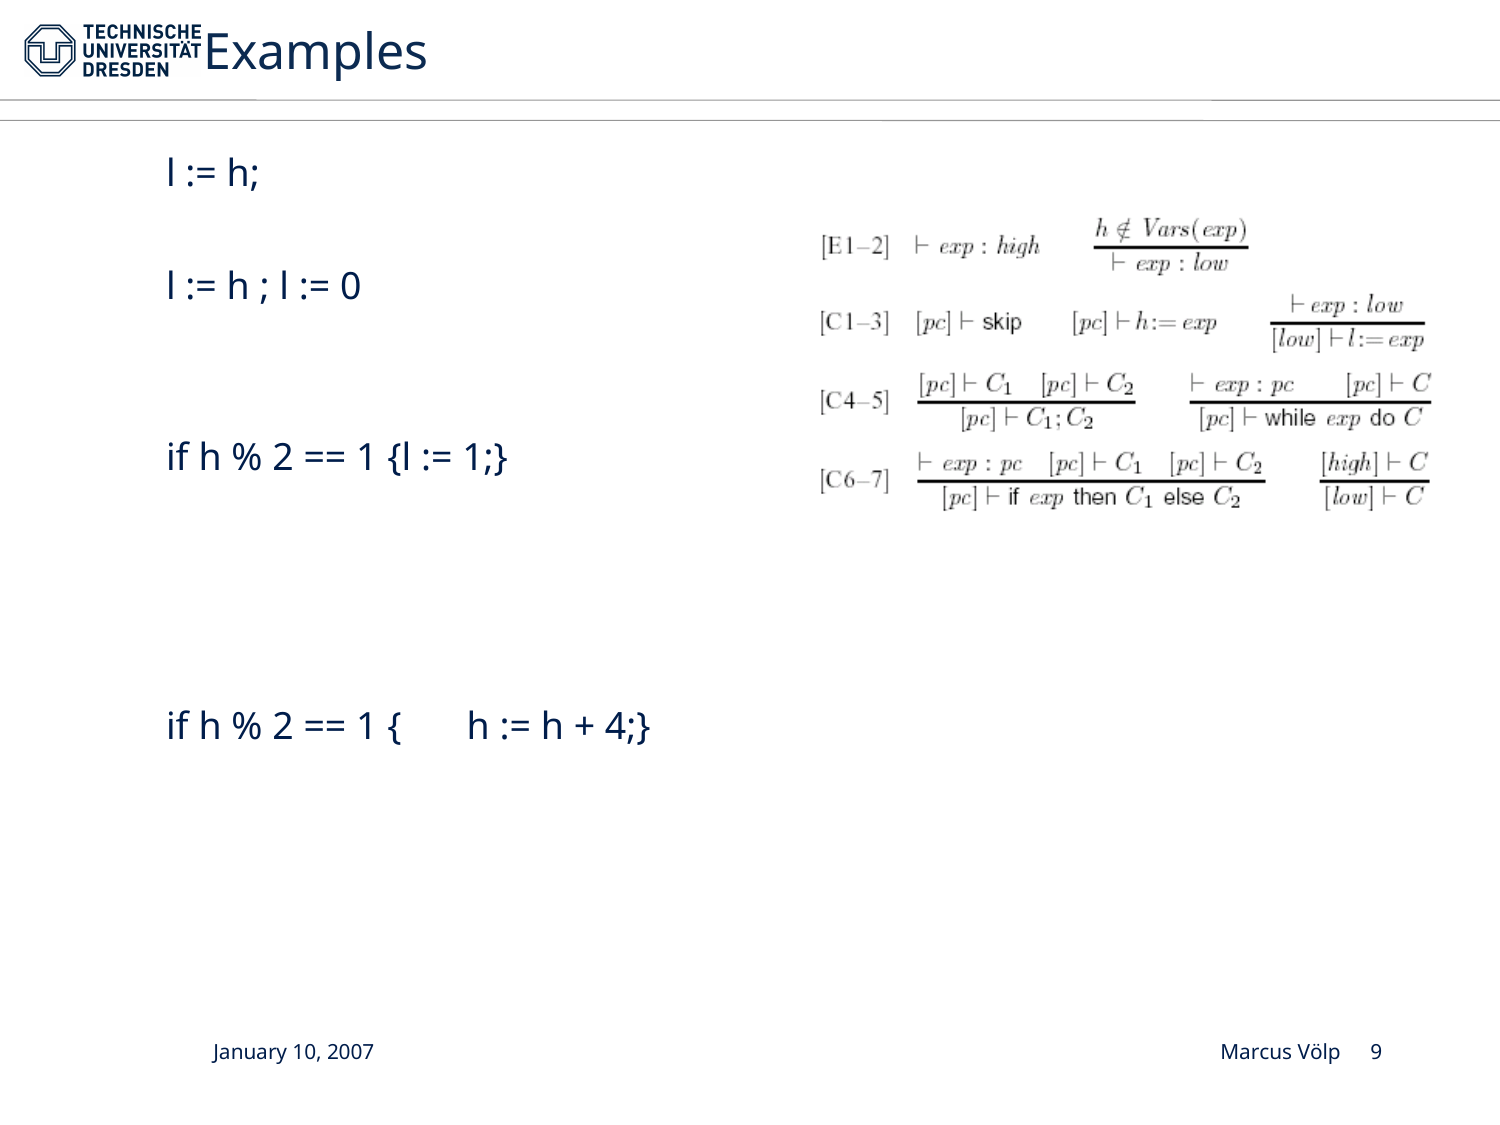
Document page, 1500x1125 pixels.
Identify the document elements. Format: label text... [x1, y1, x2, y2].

list l := h; l := h ; l := 0 if h % 2 == 1 {l := 1;} if h % 2 == 1 { h := h + 4;} [151, 138, 1427, 1029]
title Examples [188, 0, 1468, 91]
picture [800, 209, 1450, 526]
picture [24, 24, 188, 77]
